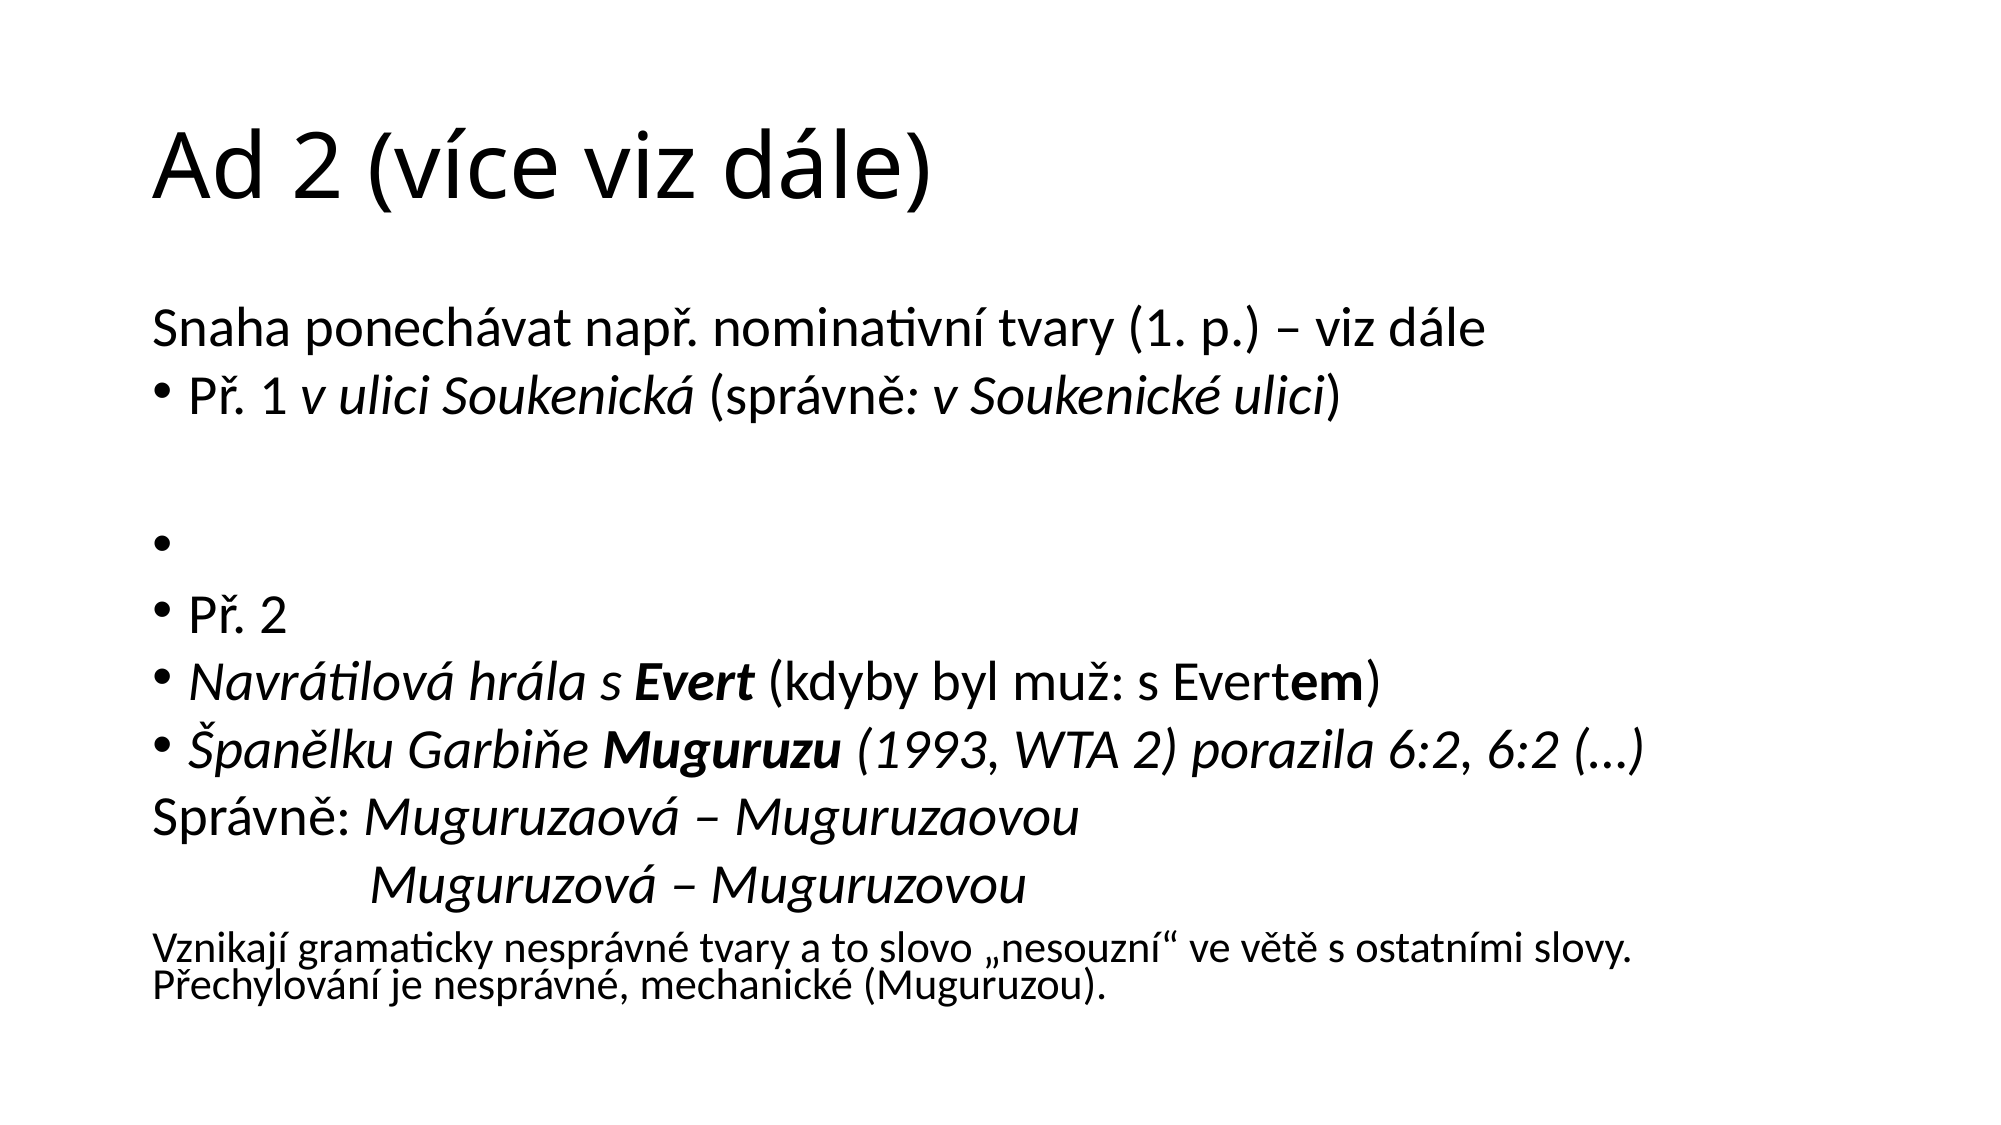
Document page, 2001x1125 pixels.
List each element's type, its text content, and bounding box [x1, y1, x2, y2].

title Ad 2 (více viz dále) [137, 59, 1863, 278]
list Snaha ponechávat např. nominativní tvary (1. p.) – viz dále Př. 1 v ulici Soukenická (správně: v Soukenické ulici) Př. 2 Navrátilová hrála s Evert (kdyby byl muž: s Evertem) Španělku Garbiňe Muguruzu (1993, WTA 2) porazila 6:2, 6:2 (…) Správně: Muguruzaová – Muguruzaovou Muguruzová – Muguruzovou Vznikají gramaticky nesprávné tvary a to slovo „nesouzní“ ve větě s ostatními slovy. Přechylování je nesprávné, mechanické (Muguruzou). [137, 301, 1863, 1016]
